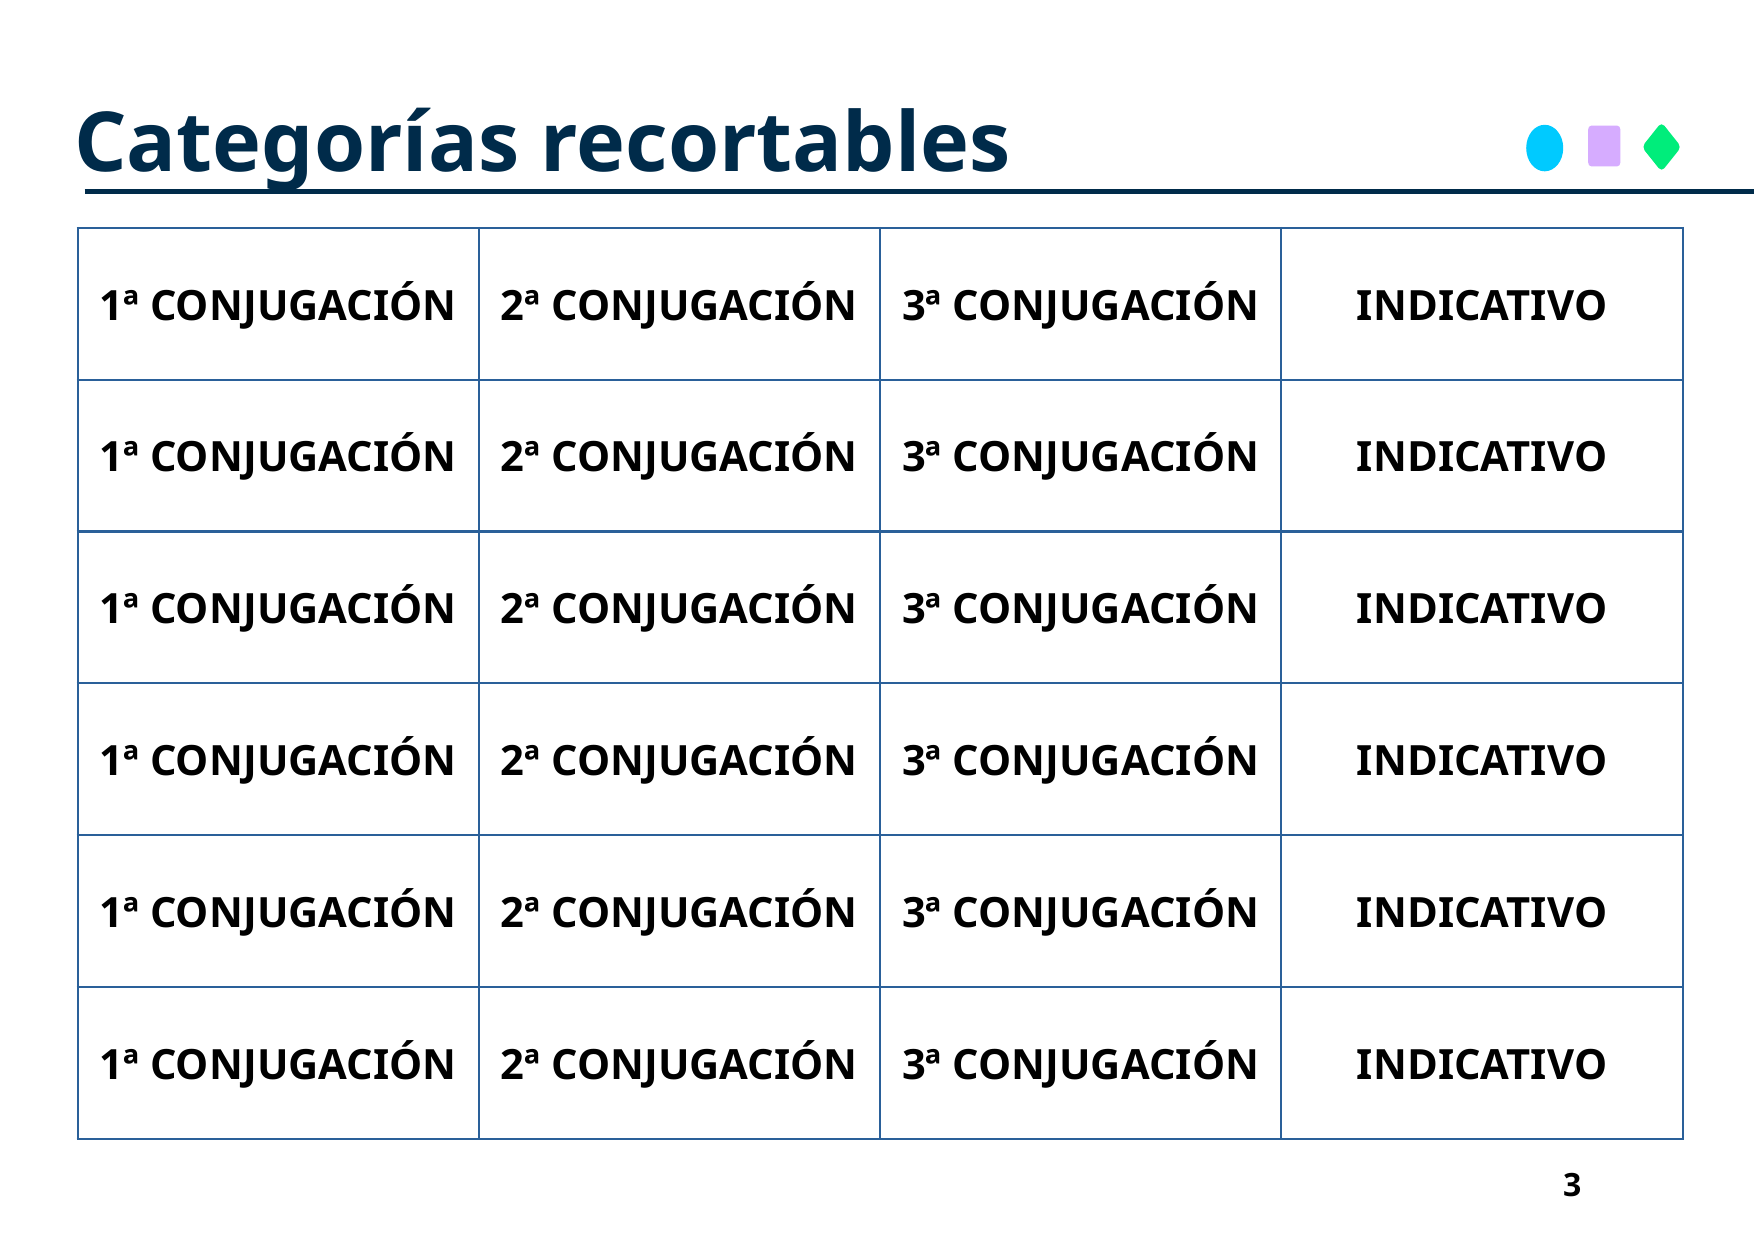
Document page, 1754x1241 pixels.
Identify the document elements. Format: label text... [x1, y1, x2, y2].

table_header 3ª CONJUGACIÓN [881, 229, 1280, 379]
table_cell 2ª CONJUGACIÓN [480, 533, 879, 682]
table_cell INDICATIVO [1282, 836, 1682, 986]
table_cell INDICATIVO [1282, 533, 1682, 682]
table_header 1ª CONJUGACIÓN [79, 229, 478, 379]
table_cell 1ª CONJUGACIÓN [79, 988, 478, 1138]
table_cell 2ª CONJUGACIÓN [480, 836, 879, 986]
table_cell 2ª CONJUGACIÓN [480, 988, 879, 1138]
table_cell 3ª CONJUGACIÓN [881, 381, 1280, 530]
table_cell INDICATIVO [1282, 381, 1682, 530]
table_cell 2ª CONJUGACIÓN [480, 684, 879, 834]
table_cell 1ª CONJUGACIÓN [79, 533, 478, 682]
title Categorías recortables [74, 32, 1404, 196]
table_cell 1ª CONJUGACIÓN [79, 684, 478, 834]
table_cell INDICATIVO [1282, 684, 1682, 834]
table_header 2ª CONJUGACIÓN [480, 229, 879, 379]
table_cell 3ª CONJUGACIÓN [881, 684, 1280, 834]
table_cell 3ª CONJUGACIÓN [881, 533, 1280, 682]
table_cell 3ª CONJUGACIÓN [881, 988, 1280, 1138]
table_cell 2ª CONJUGACIÓN [480, 381, 879, 530]
table_cell INDICATIVO [1282, 988, 1682, 1138]
table_cell 1ª CONJUGACIÓN [79, 381, 478, 530]
table_cell 3ª CONJUGACIÓN [881, 836, 1280, 986]
table_header INDICATIVO [1282, 229, 1682, 379]
table_cell 1ª CONJUGACIÓN [79, 836, 478, 986]
